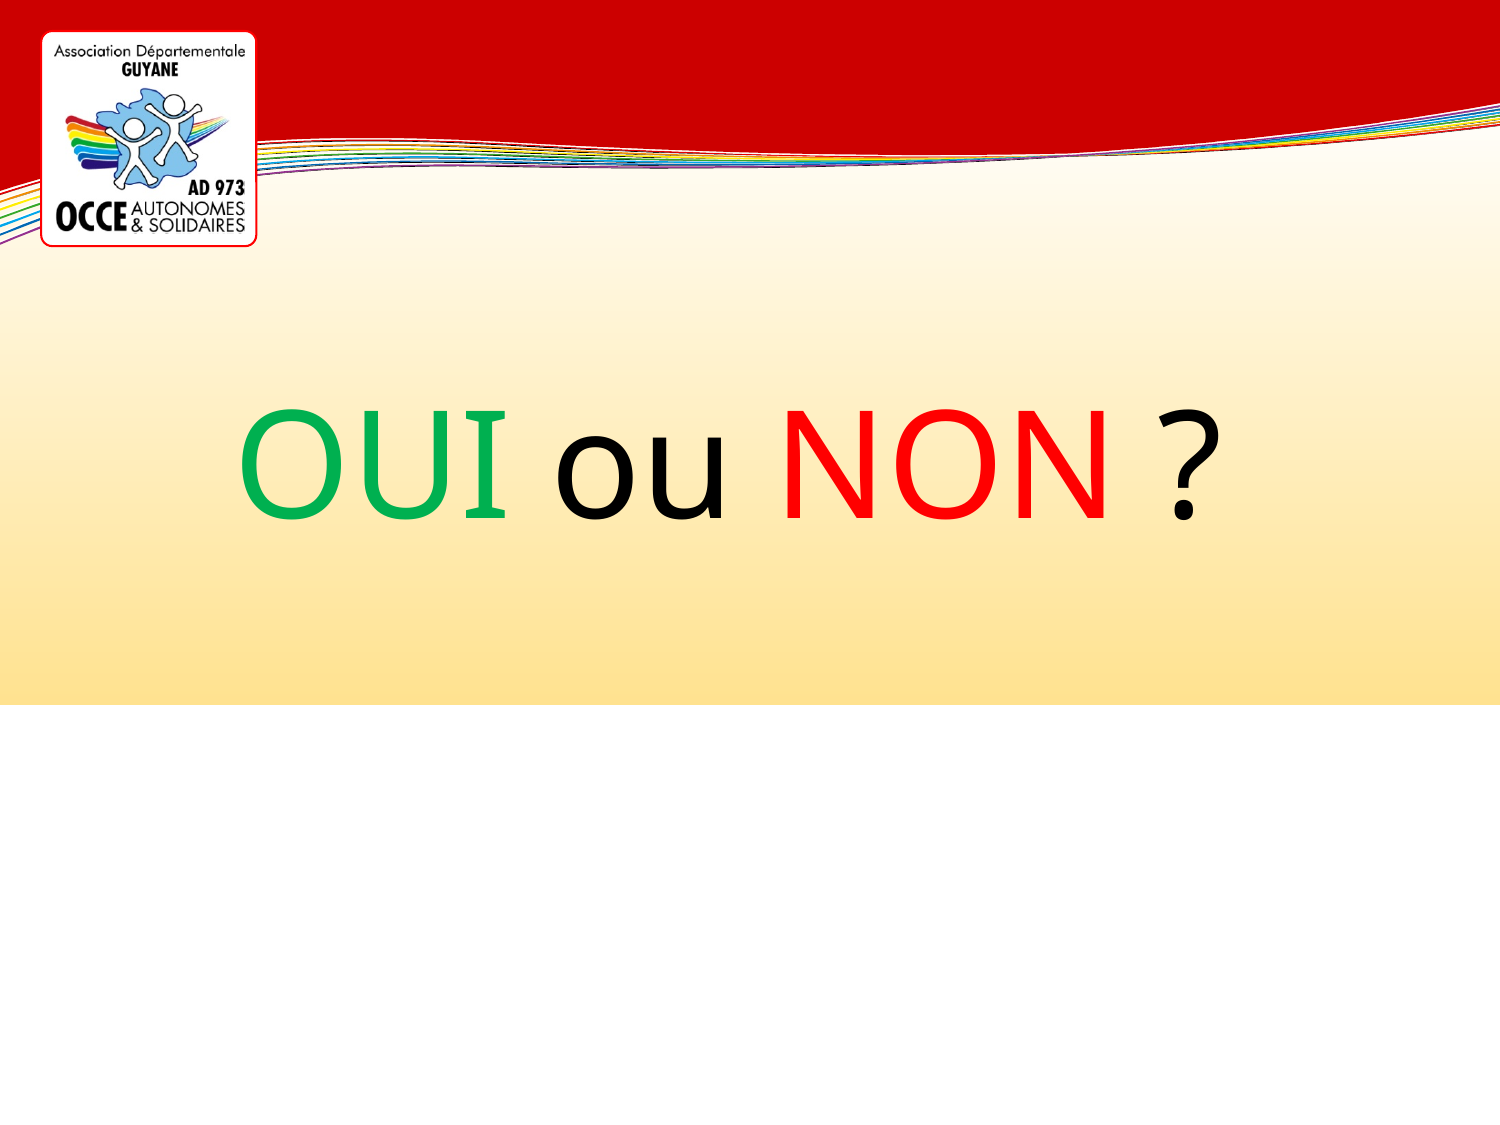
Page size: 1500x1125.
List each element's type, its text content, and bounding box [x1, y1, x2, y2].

title OUI ou NON ? [53, 385, 1404, 610]
picture [54, 44, 245, 234]
